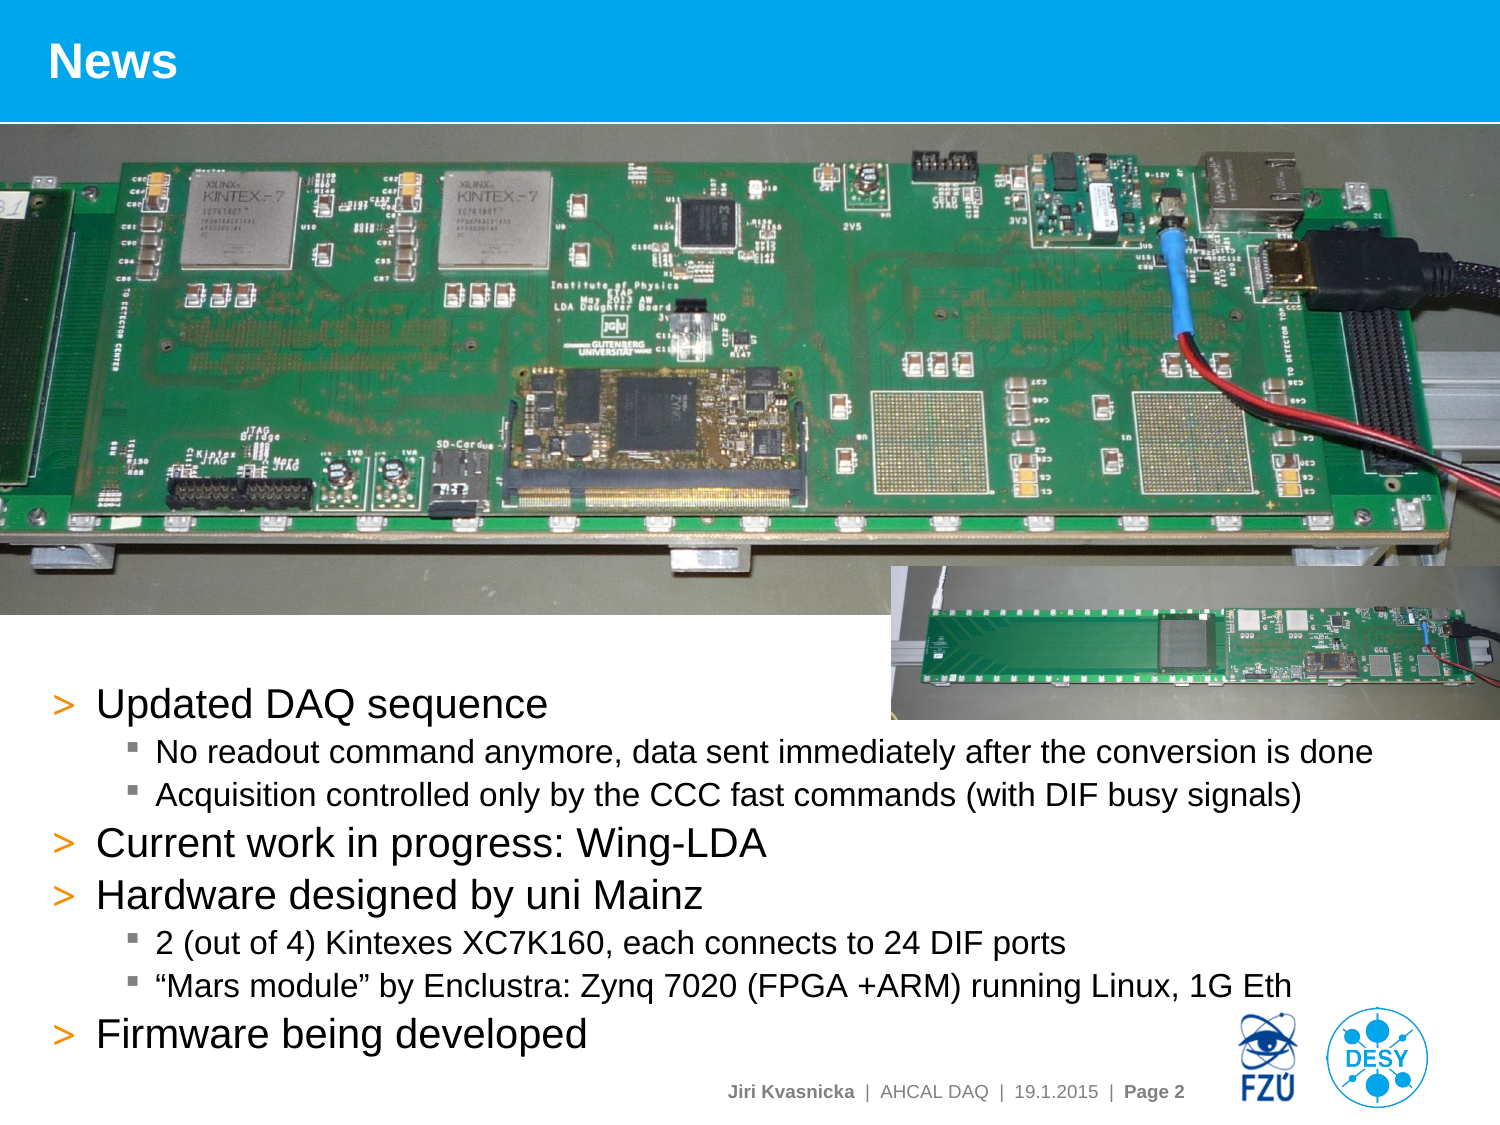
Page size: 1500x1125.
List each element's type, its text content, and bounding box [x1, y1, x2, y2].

title News [47, 16, 1446, 107]
picture [0, 124, 1500, 721]
picture [1326, 1058, 1428, 1108]
picture [1215, 1058, 1321, 1110]
picture [1350, 1058, 1357, 1064]
list Updated DAQ sequence No readout command anymore, data sent immediately after the conversion is done Acquisition controlled only by the CCC fast commands (with DIF busy signals) Current work in progress: Wing-LDA Hardware designed by uni Mainz 2 (out of 4) Kintexes XC7K160, each connects to 24 DIF ports “Mars module” by Enclustra: Zynq 7020 (FPGA +ARM) running Linux, 1G Eth Firmware being developed [46, 680, 1444, 1058]
